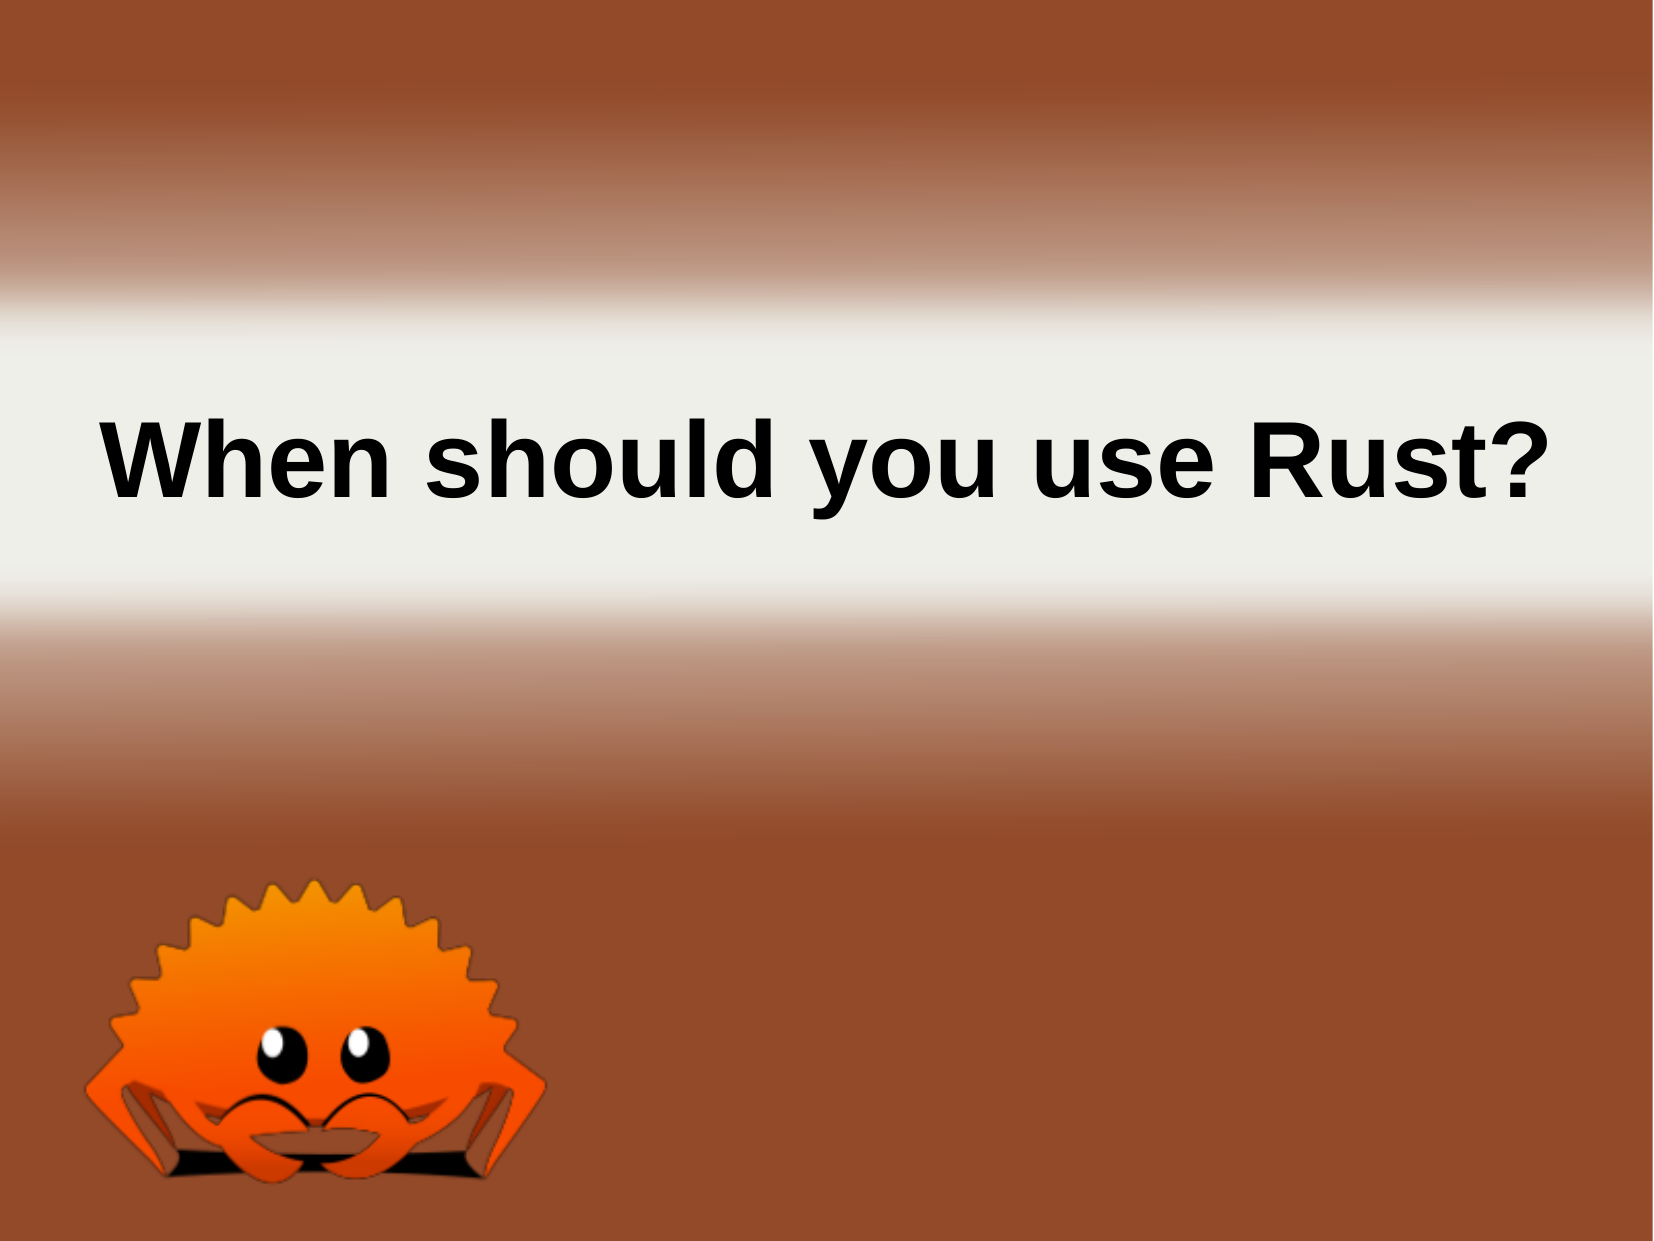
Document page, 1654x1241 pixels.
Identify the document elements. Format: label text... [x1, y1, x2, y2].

subtitle When should you use Rust? [82, 0, 1571, 935]
picture [0, 0, 1653, 1241]
